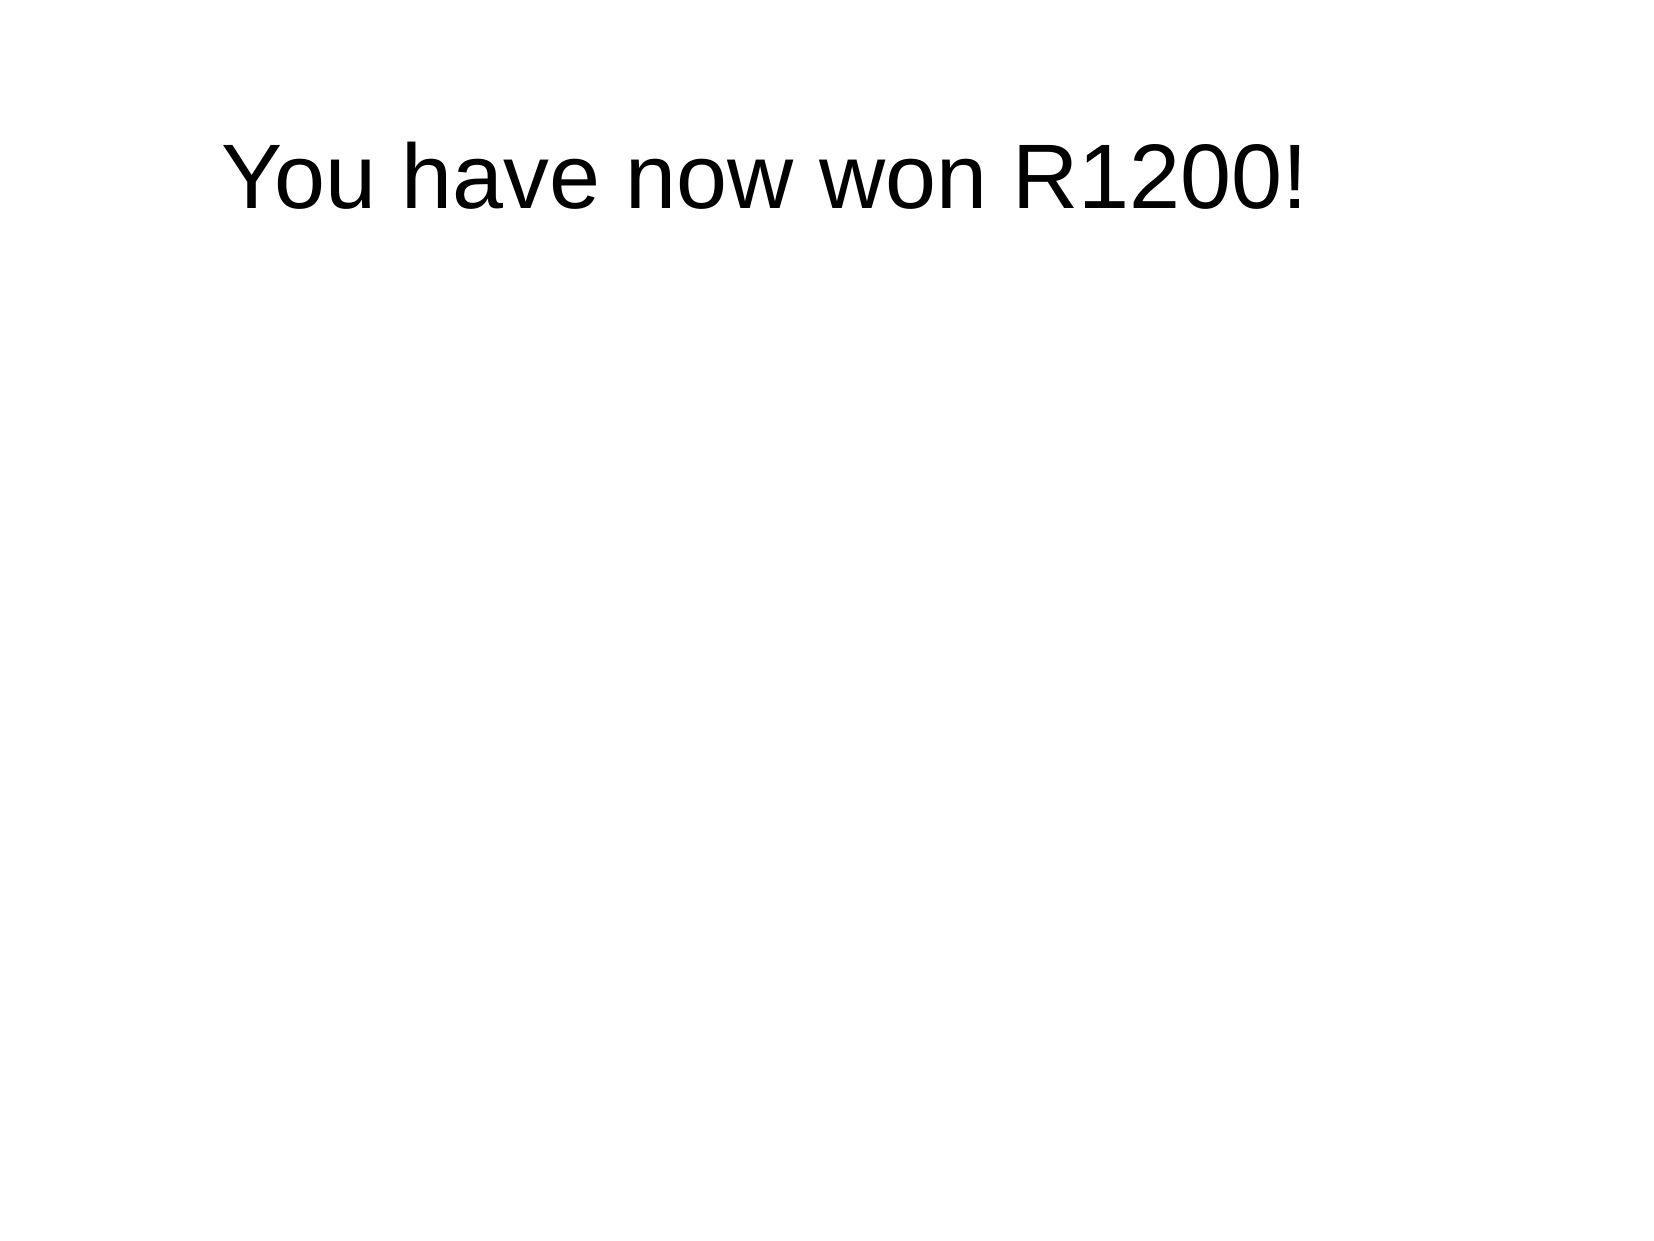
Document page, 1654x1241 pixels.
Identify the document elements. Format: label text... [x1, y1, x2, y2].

text_box You have now won R1200! [206, 118, 1350, 236]
